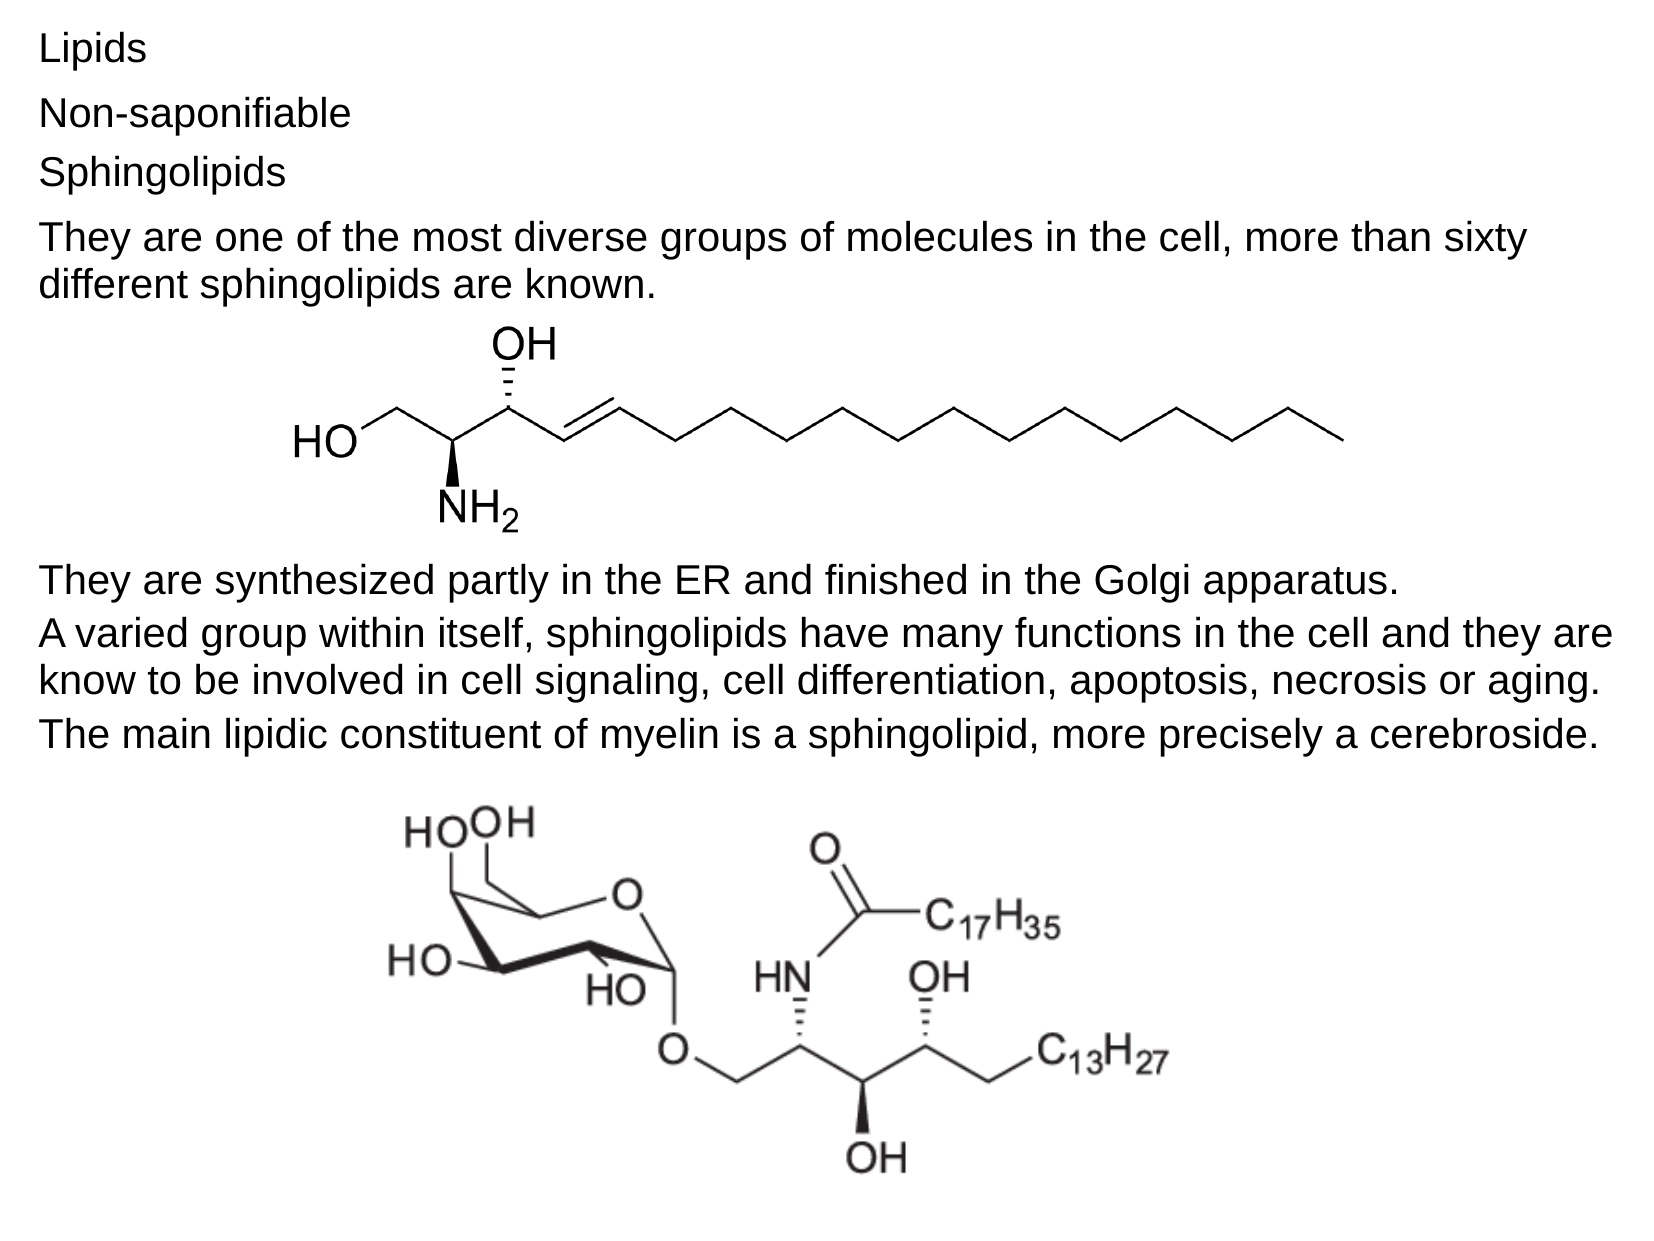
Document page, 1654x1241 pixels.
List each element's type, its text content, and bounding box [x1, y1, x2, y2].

text_box They are one of the most diverse groups of molecules in the cell, more than sixty different sphingolipids are known. [23, 206, 1630, 315]
text_box A varied group within itself, sphingolipids have many functions in the cell and they are know to be involved in cell signaling, cell differentiation, apoptosis, necrosis or aging. [23, 611, 1630, 702]
text_box Sphingolipids [23, 141, 355, 204]
text_box Lipids [23, 17, 355, 80]
picture [225, 791, 1323, 1241]
picture [276, 319, 1359, 534]
text_box They are synthesized partly in the ER and finished in the Golgi apparatus. [23, 549, 1630, 611]
text_box Non-saponifiable [23, 82, 414, 144]
text_box The main lipidic constituent of myelin is a sphingolipid, more precisely a cerebroside. [23, 702, 1630, 768]
